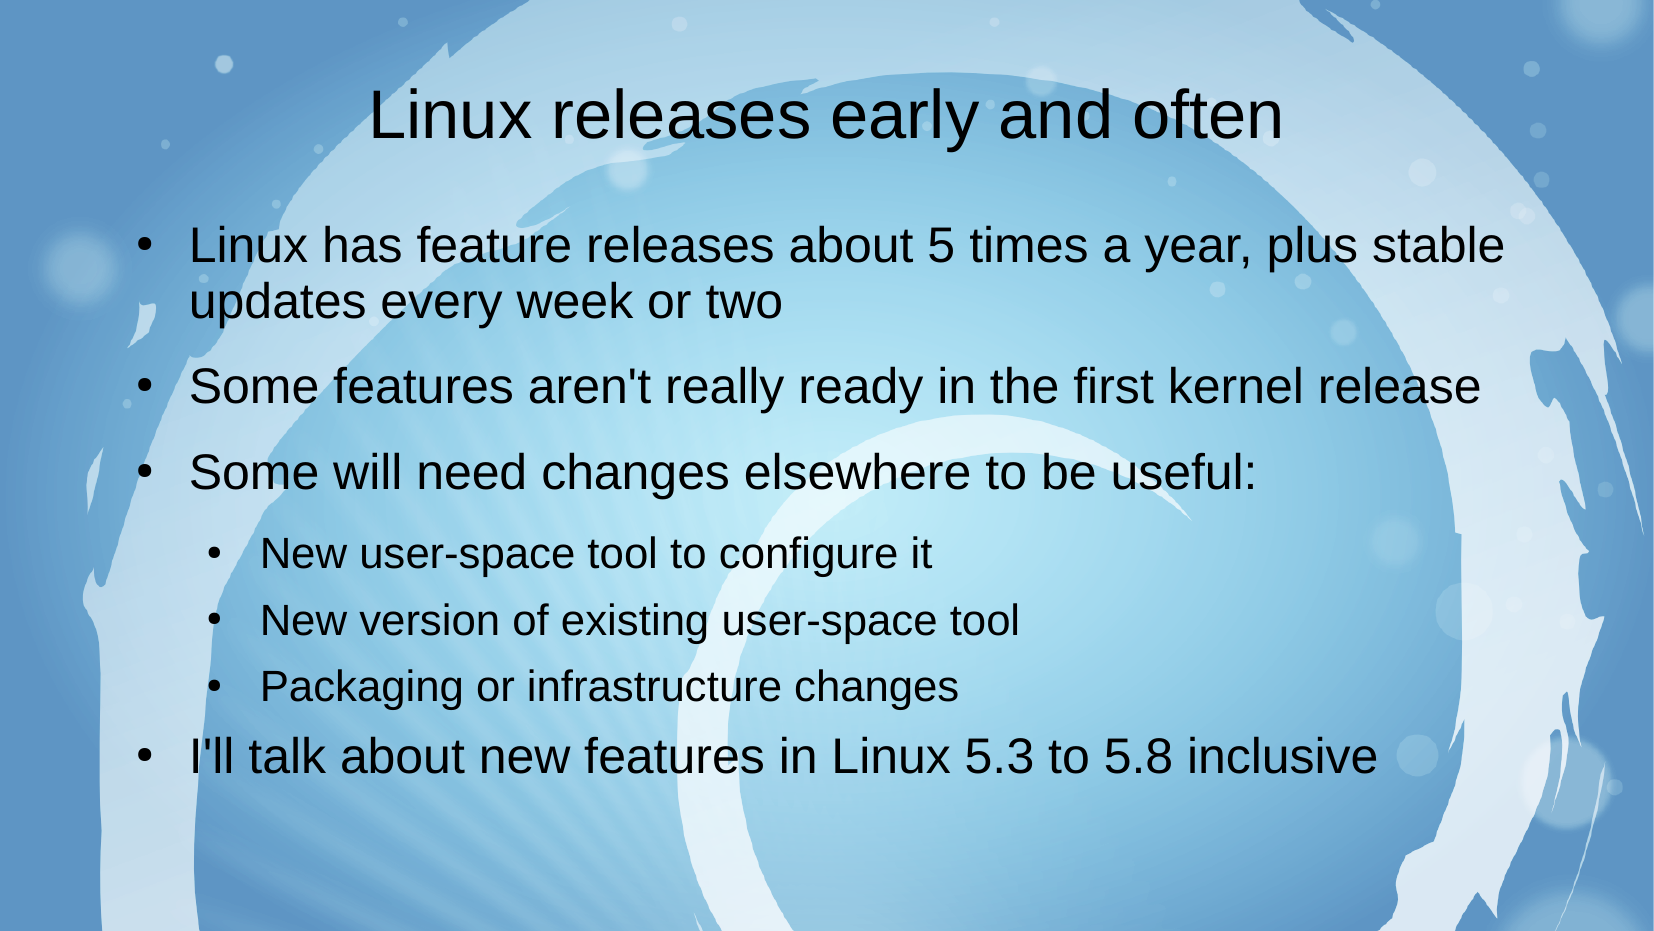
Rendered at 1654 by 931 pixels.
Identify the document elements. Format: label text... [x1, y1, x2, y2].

title Linux releases early and often [118, 37, 1536, 193]
picture [0, 0, 1654, 931]
list Linux has feature releases about 5 times a year, plus stable updates every week or two Some features aren't really ready in the first kernel release Some will need changes elsewhere to be useful: New user-space tool to configure it New version of existing user-space tool Packaging or infrastructure changes I'll talk about new features in Linux 5.3 to 5.8 inclusive [118, 217, 1536, 832]
